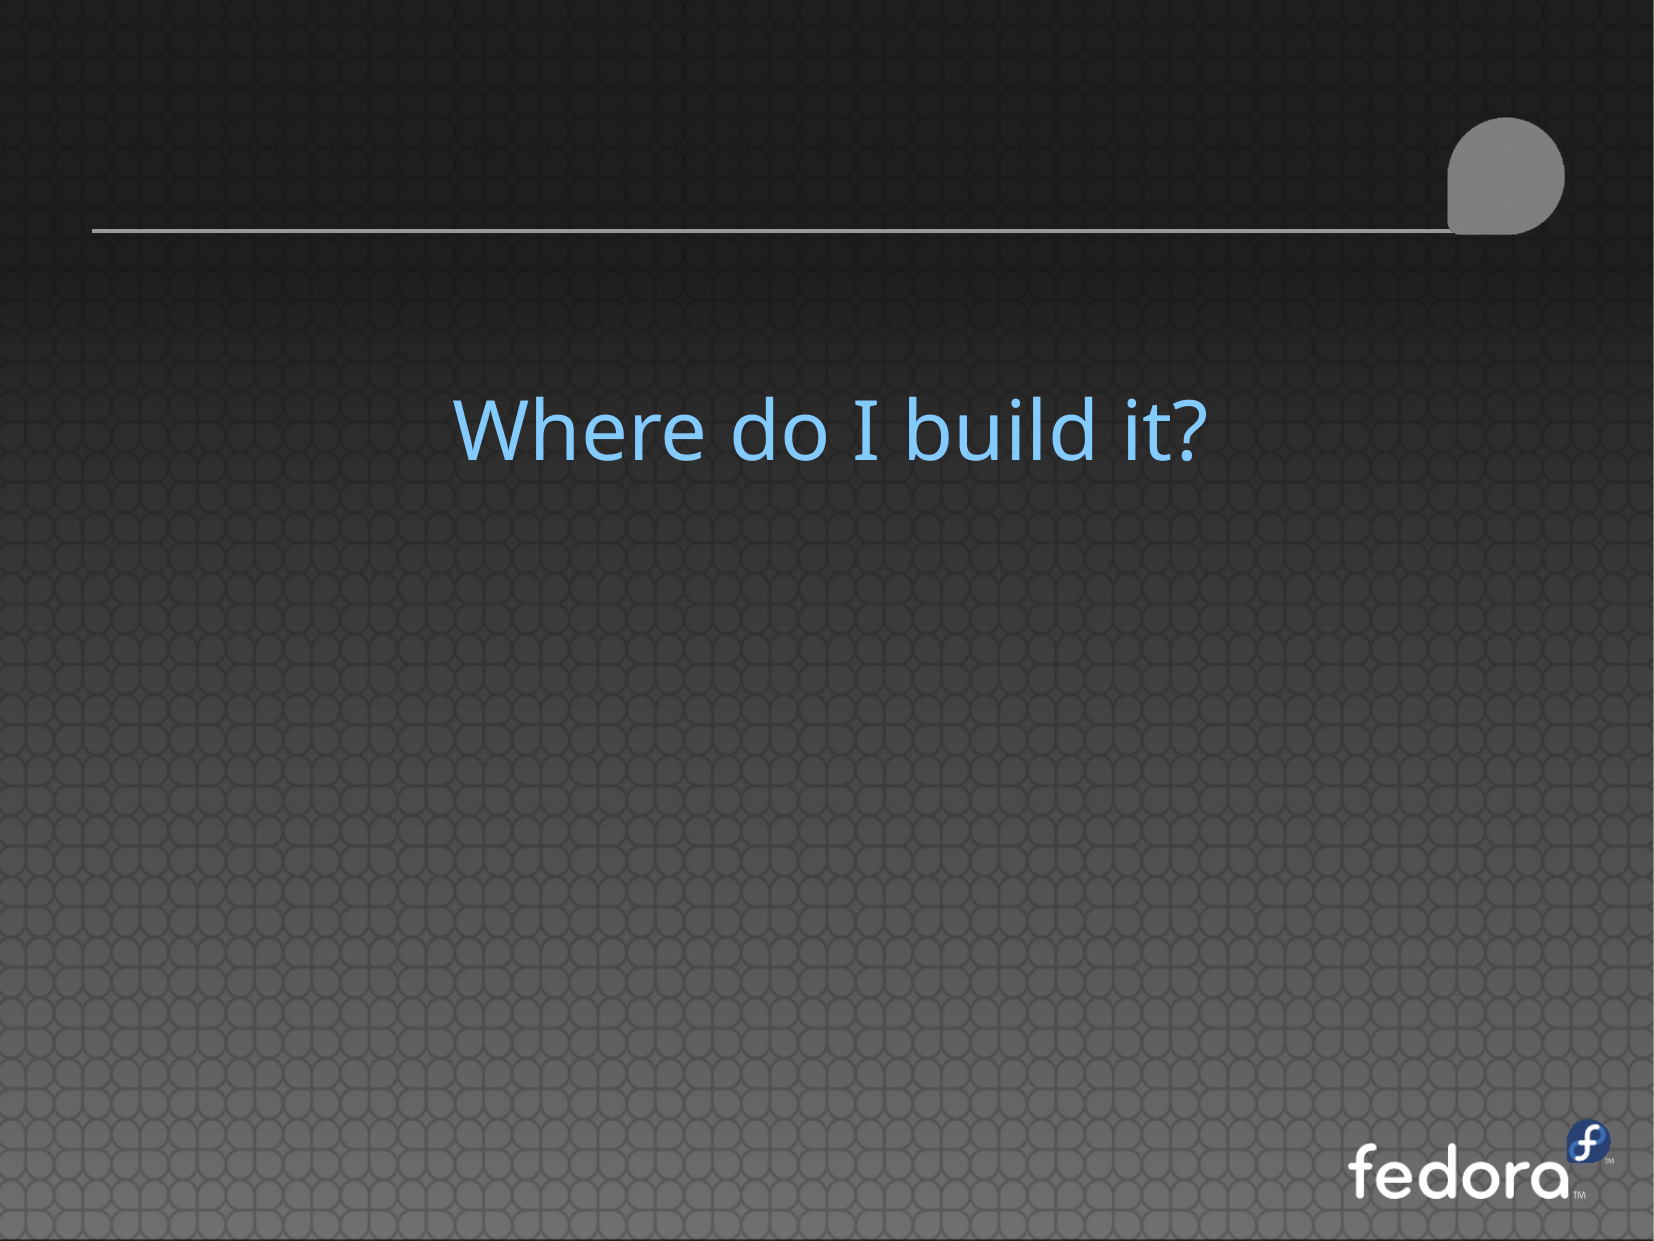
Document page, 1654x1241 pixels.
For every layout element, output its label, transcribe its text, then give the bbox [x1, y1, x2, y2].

subtitle Where do I build it? [86, 112, 1576, 744]
picture [0, 0, 1654, 1241]
